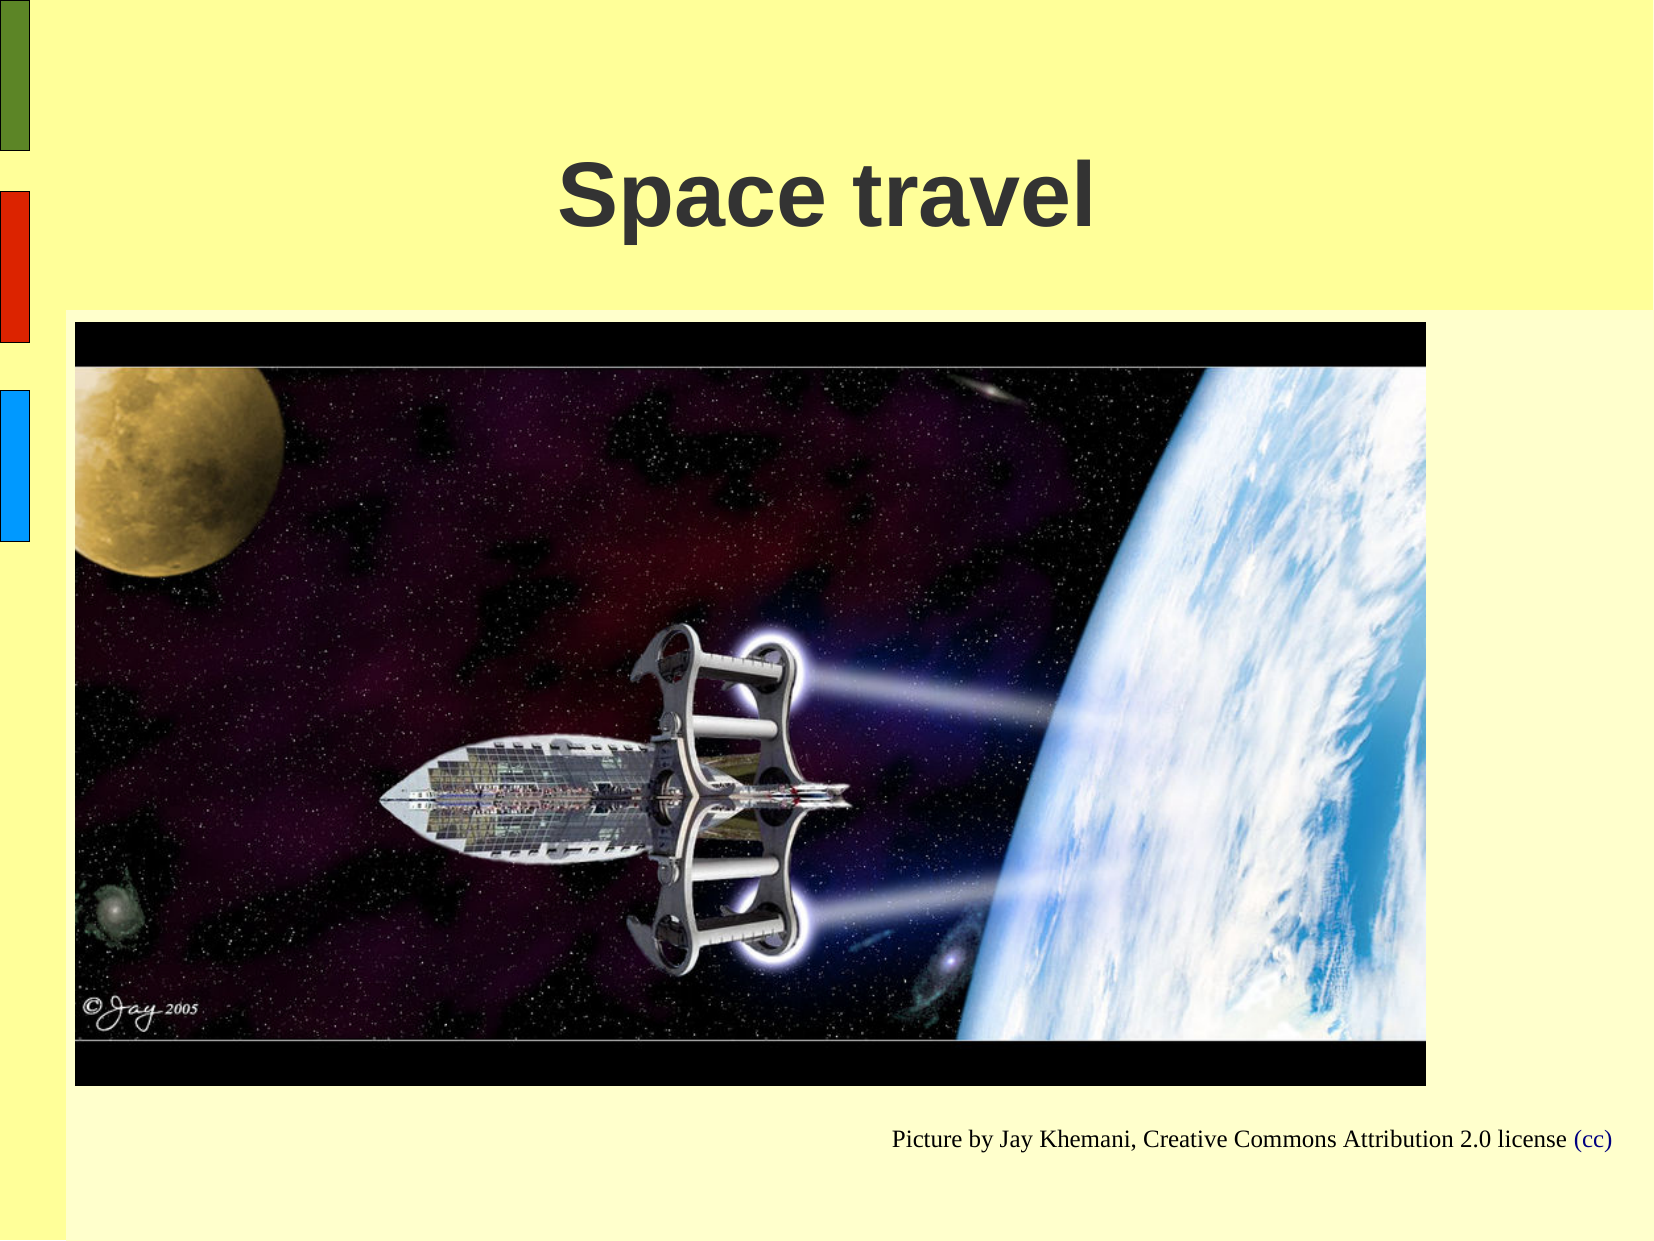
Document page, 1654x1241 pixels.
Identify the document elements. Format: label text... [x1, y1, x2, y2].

text_box Picture by Jay Khemani, Creative Commons Attribution 2.0 license (cc) [75, 1125, 1613, 1154]
picture [75, 322, 1426, 1087]
title Space travel [121, 91, 1534, 299]
